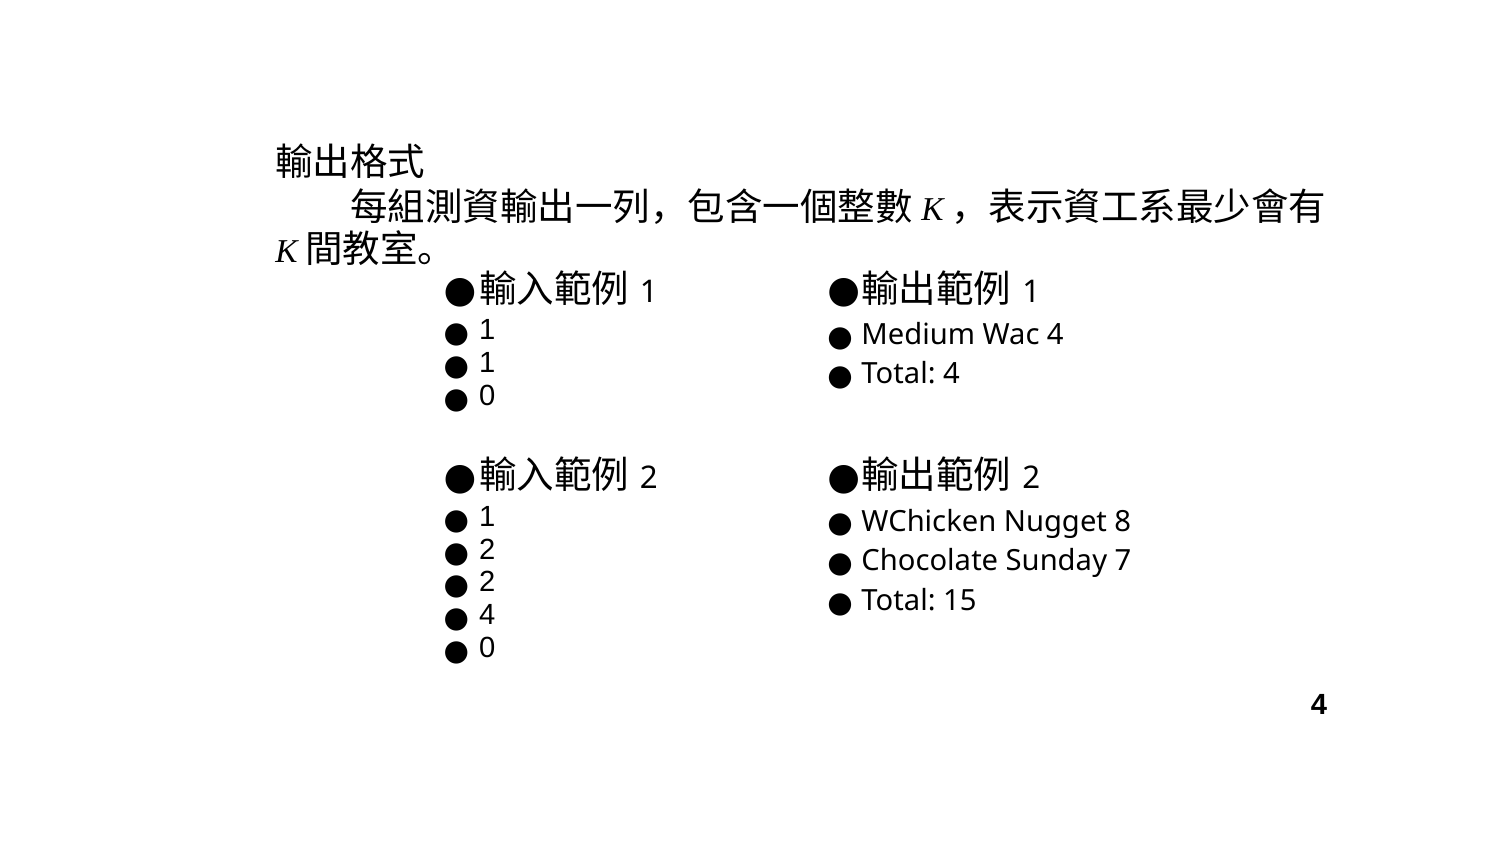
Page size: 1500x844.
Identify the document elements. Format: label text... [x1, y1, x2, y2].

table_header 輸入範例1 1 1 0 [429, 251, 811, 438]
text_box 4 [1295, 672, 1386, 737]
table_header 輸出範例1 Medium Wac 4 Total: 4 [811, 251, 1194, 438]
table_cell 輸入範例2 1 2 2 4 0 [429, 438, 811, 671]
text_box 輸出格式 每組測資輸出一列，包含一個整數K，表示資工系最少會有K間教室。 [260, 125, 1362, 230]
table_cell 輸出範例2 WChicken Nugget 8 Chocolate Sunday 7 Total: 15 [811, 438, 1194, 671]
